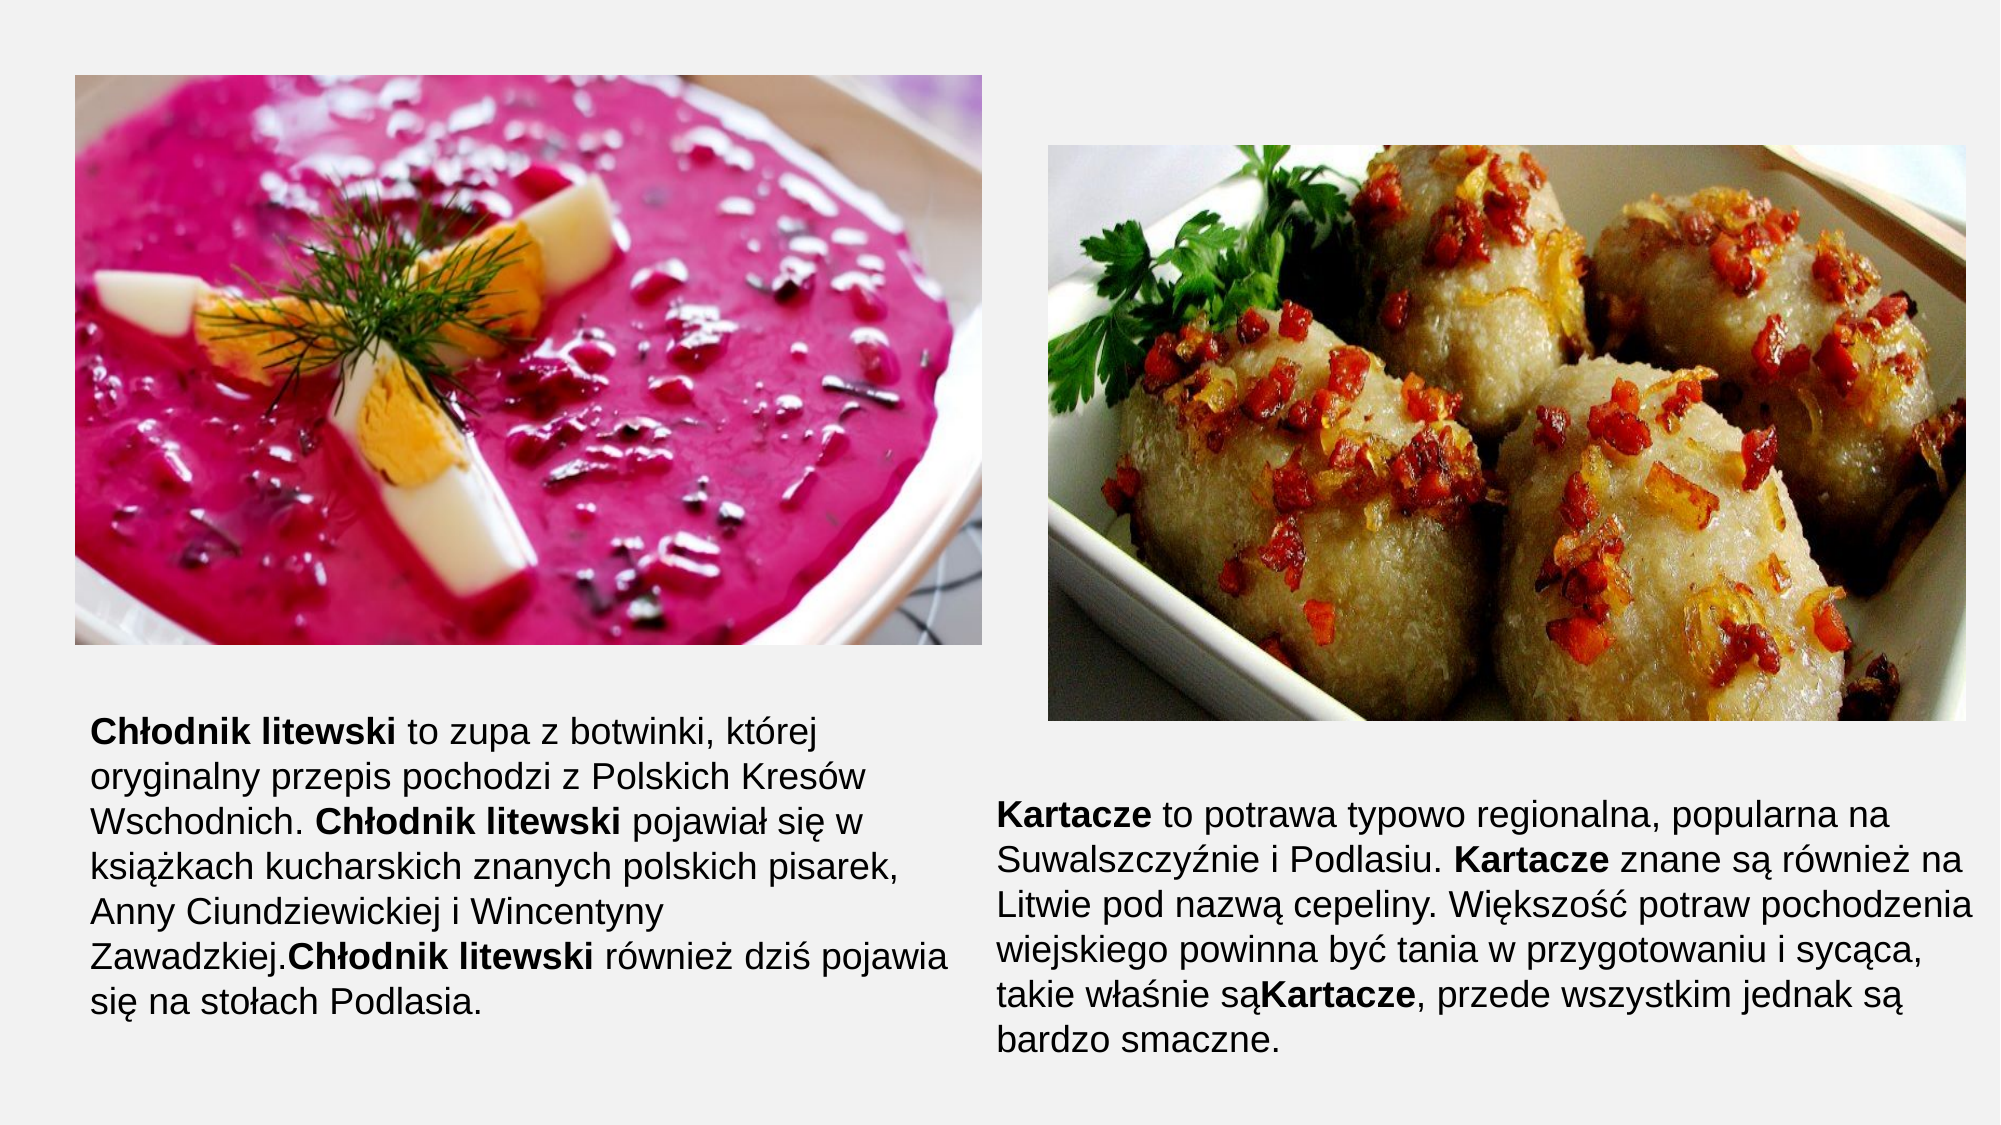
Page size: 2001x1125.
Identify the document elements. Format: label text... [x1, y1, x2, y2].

text_box Kartacze to potrawa typowo regionalna, popularna na Suwalszczyźnie i Podlasiu. Kartacze znane są również na Litwie pod nazwą cepeliny. Większość potraw pochodzenia wiejskiego powinna być tania w przygotowaniu i sycąca, takie właśnie sąKartacze, przede wszystkim jednak są bardzo smaczne. [981, 783, 2000, 1068]
text_box Chłodnik litewski to zupa z botwinki, której oryginalny przepis pochodzi z Polskich Kresów Wschodnich. Chłodnik litewski pojawiał się w książkach kucharskich znanych polskich pisarek, Anny Ciundziewickiej i Wincentyny Zawadzkiej.Chłodnik litewski również dziś pojawia się na stołach Podlasia. [75, 699, 966, 1030]
picture [1048, 145, 1966, 721]
picture [75, 75, 982, 645]
